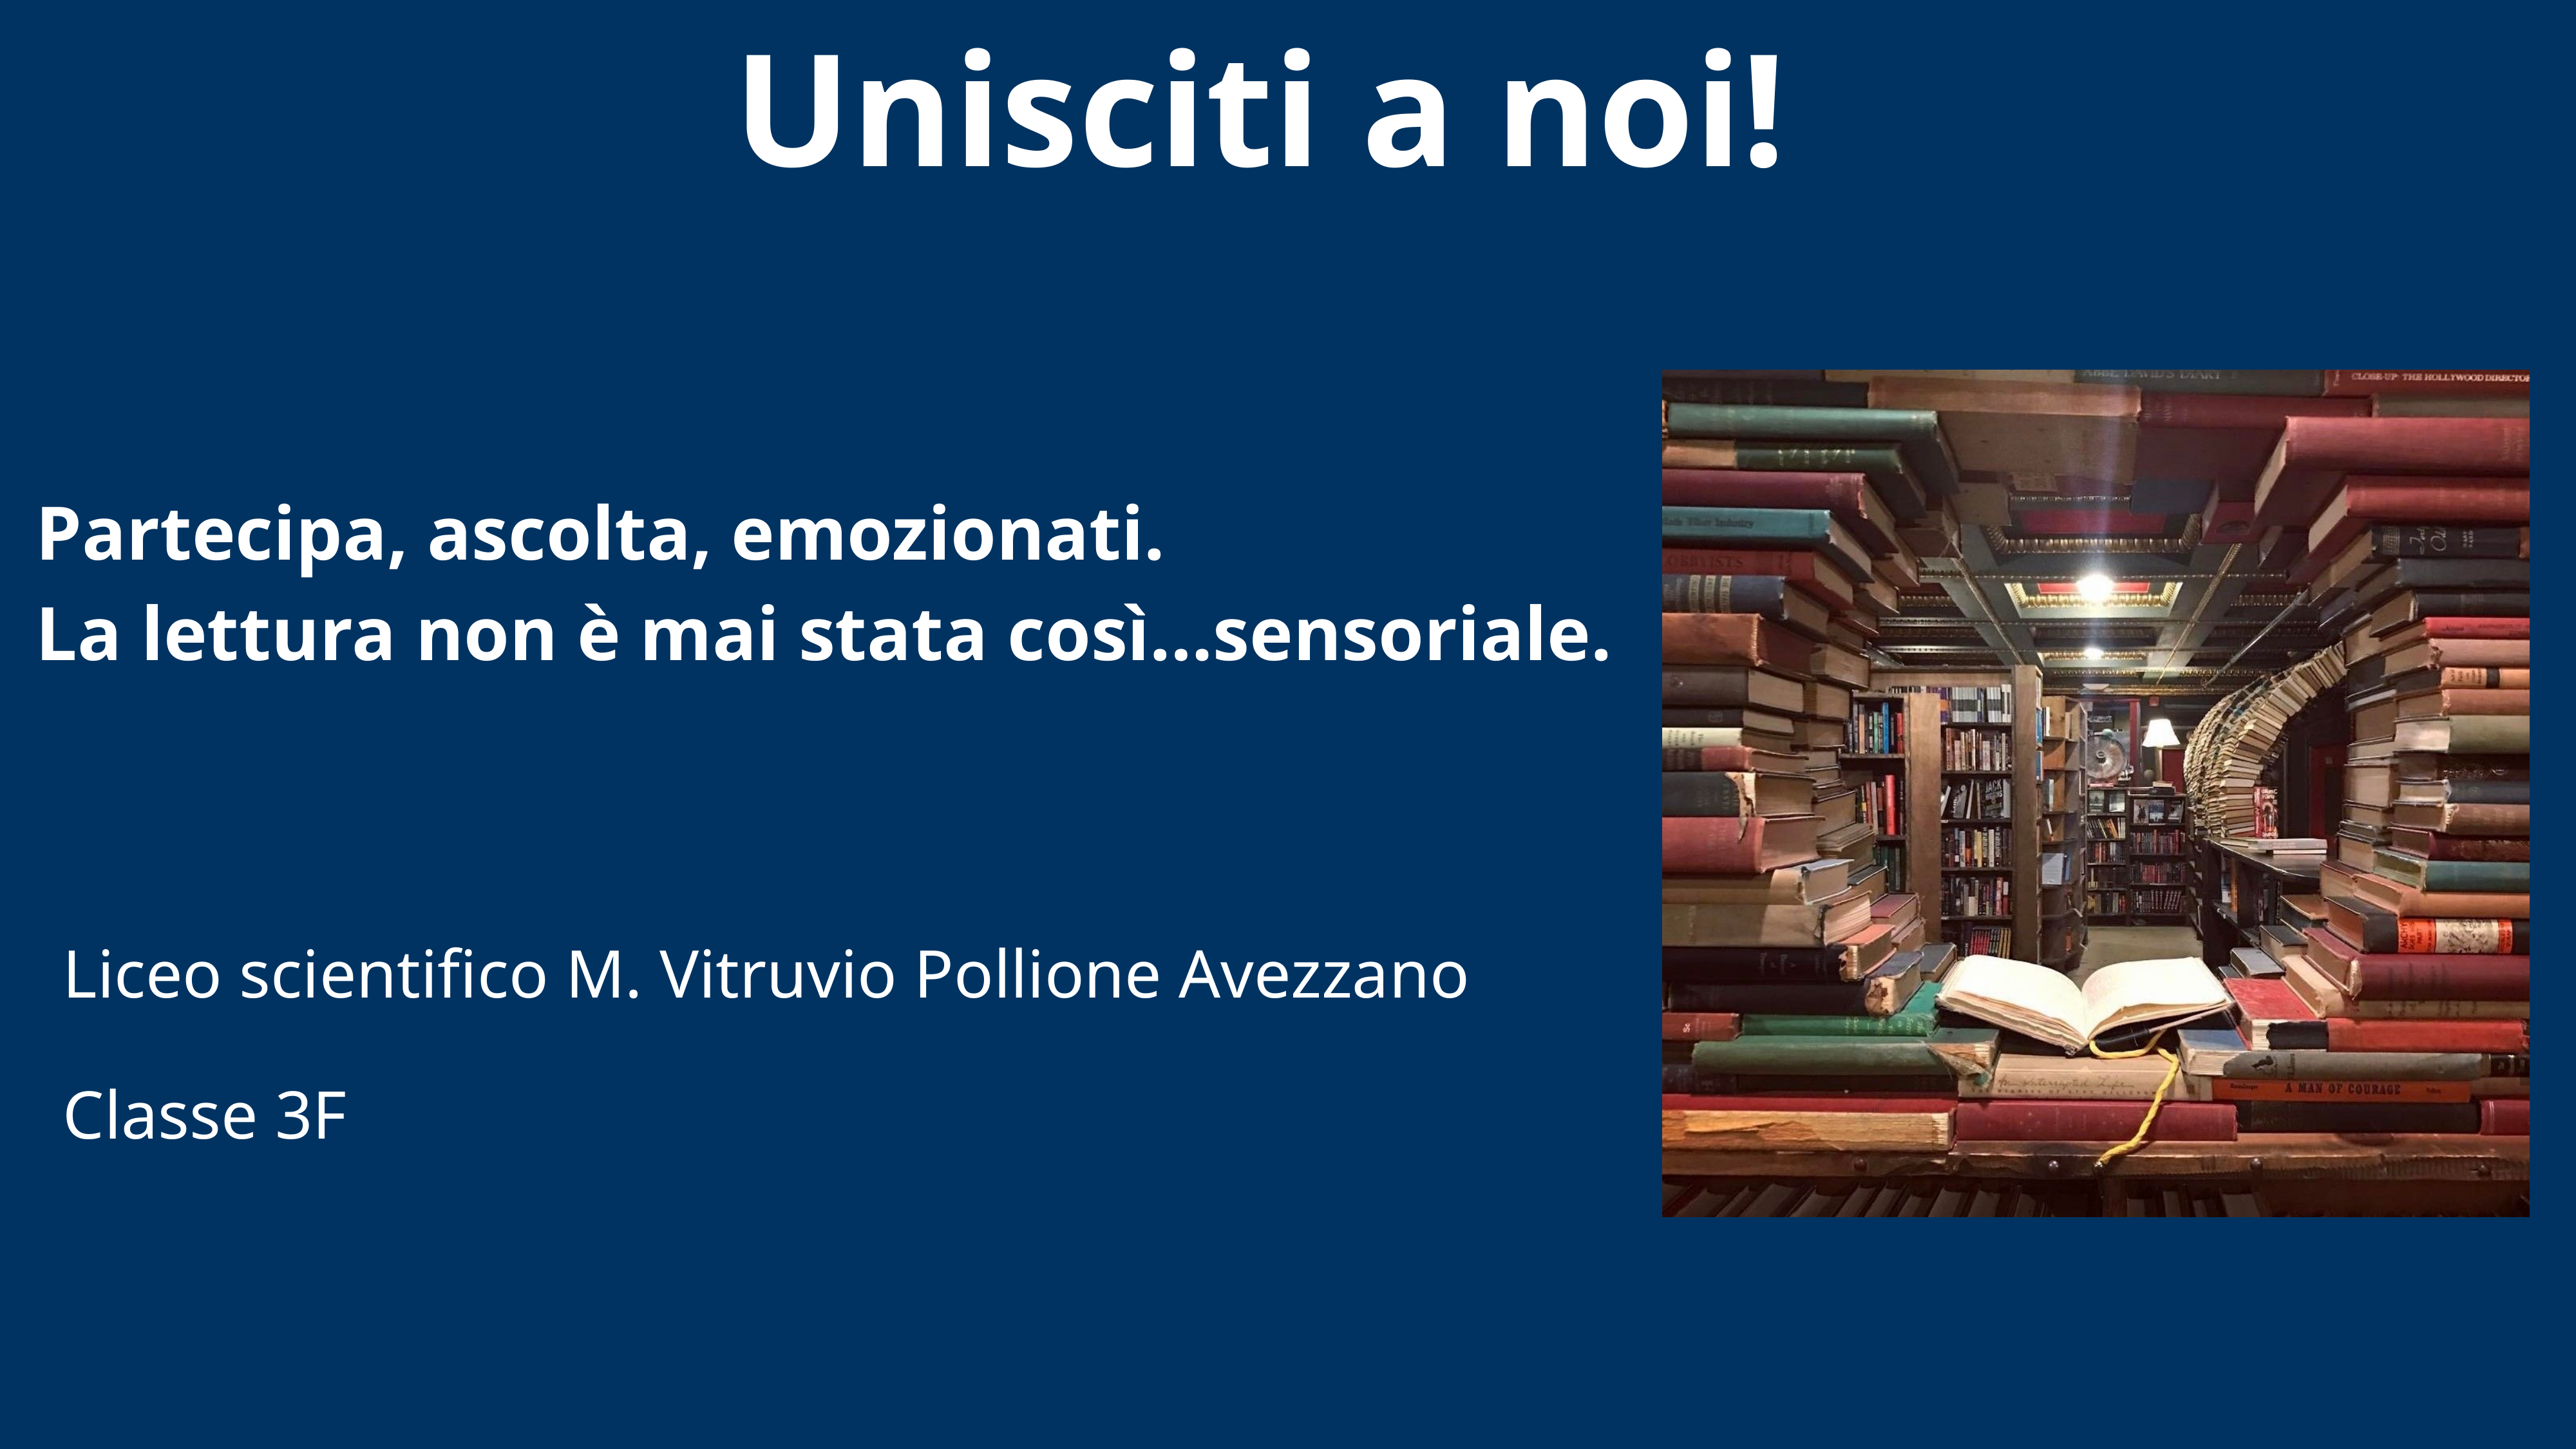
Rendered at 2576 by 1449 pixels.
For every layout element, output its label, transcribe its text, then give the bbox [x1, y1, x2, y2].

picture [1662, 370, 2530, 1217]
text_box Partecipa, ascolta, emozionati. La lettura non è mai stata così…sensoriale. [26, 476, 1626, 755]
text_box Unisciti a noi! [724, 0, 2576, 205]
text_box Liceo scientifico M. Vitruvio Pollione Avezzano Classe 3F [53, 929, 1499, 1277]
